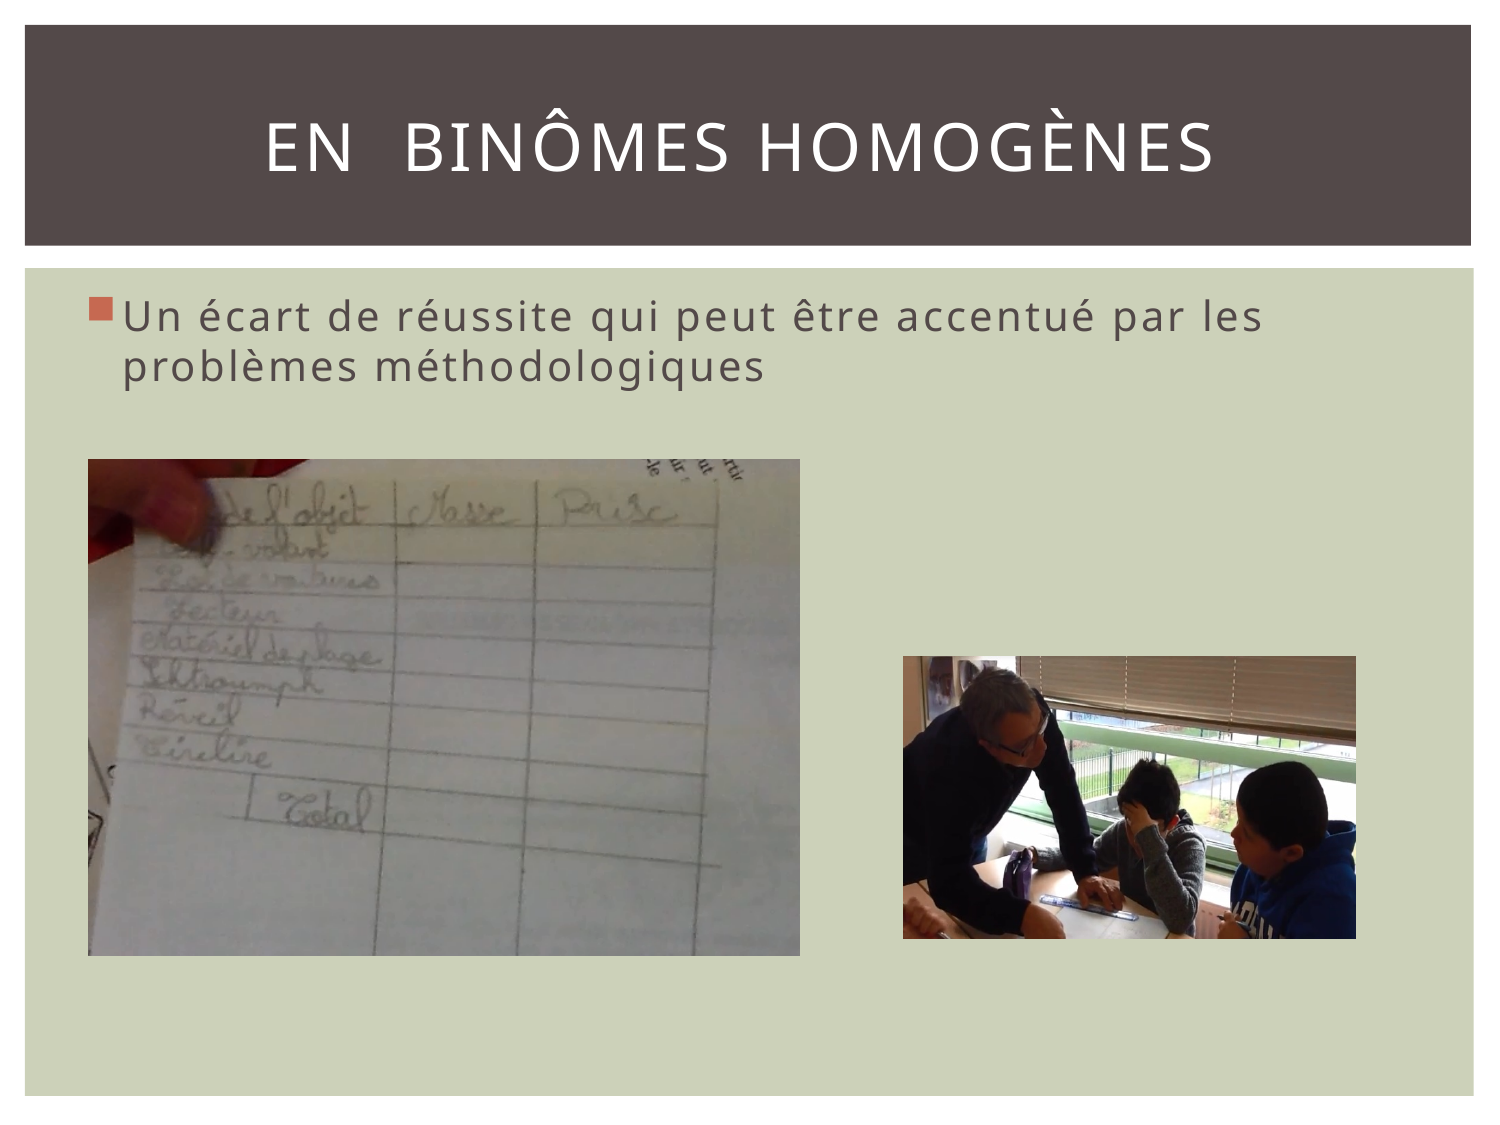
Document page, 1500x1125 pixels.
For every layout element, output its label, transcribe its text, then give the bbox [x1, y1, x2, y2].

list Un écart de réussite qui peut être accentué par les problèmes méthodologiques [62, 281, 1442, 1005]
picture [903, 656, 1356, 939]
title En binômes homogènes [62, 58, 1438, 232]
picture [88, 459, 800, 957]
